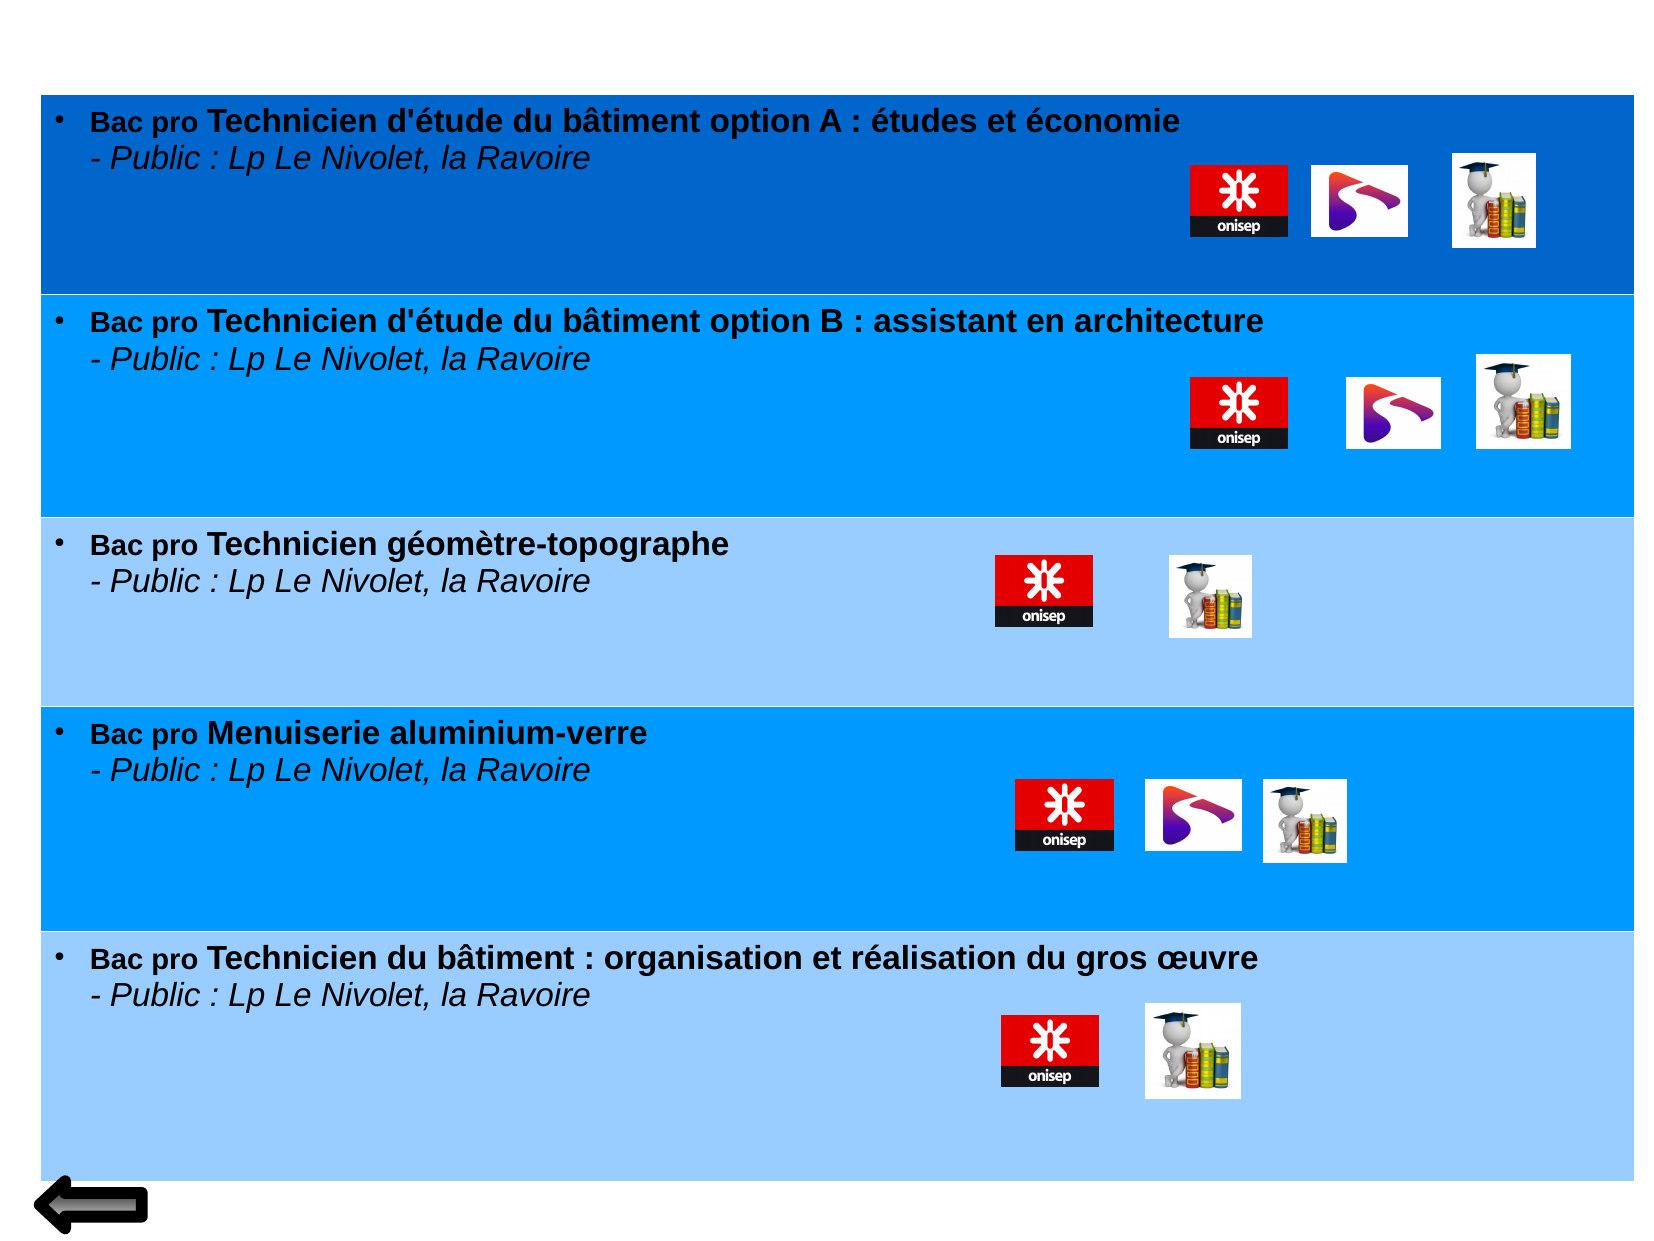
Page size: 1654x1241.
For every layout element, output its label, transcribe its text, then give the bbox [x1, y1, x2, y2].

table_cell Bac pro Menuiserie aluminium-verre - Public : Lp Le Nivolet, la Ravoire [41, 707, 1634, 931]
picture [1311, 165, 1408, 237]
picture [1190, 165, 1288, 237]
picture [995, 555, 1093, 627]
picture [1476, 354, 1571, 449]
picture [1452, 153, 1536, 248]
table_header Bac pro Technicien d'étude du bâtiment option A : études et économie - Public : Lp Le Nivolet, la Ravoire [41, 95, 1634, 294]
picture [1169, 555, 1253, 638]
picture [1145, 1003, 1241, 1099]
picture [1346, 377, 1442, 449]
table_cell Bac pro Technicien d'étude du bâtiment option B : assistant en architecture - Public : Lp Le Nivolet, la Ravoire [41, 295, 1634, 517]
picture [1015, 779, 1114, 851]
table_cell Bac pro Technicien du bâtiment : organisation et réalisation du gros œuvre - Public : Lp Le Nivolet, la Ravoire [41, 932, 1634, 1181]
picture [1263, 779, 1347, 863]
picture [1001, 1015, 1099, 1087]
table_cell Bac pro Technicien géomètre-topographe - Public : Lp Le Nivolet, la Ravoire [41, 518, 1634, 706]
picture [1190, 377, 1288, 449]
picture [1145, 779, 1242, 851]
